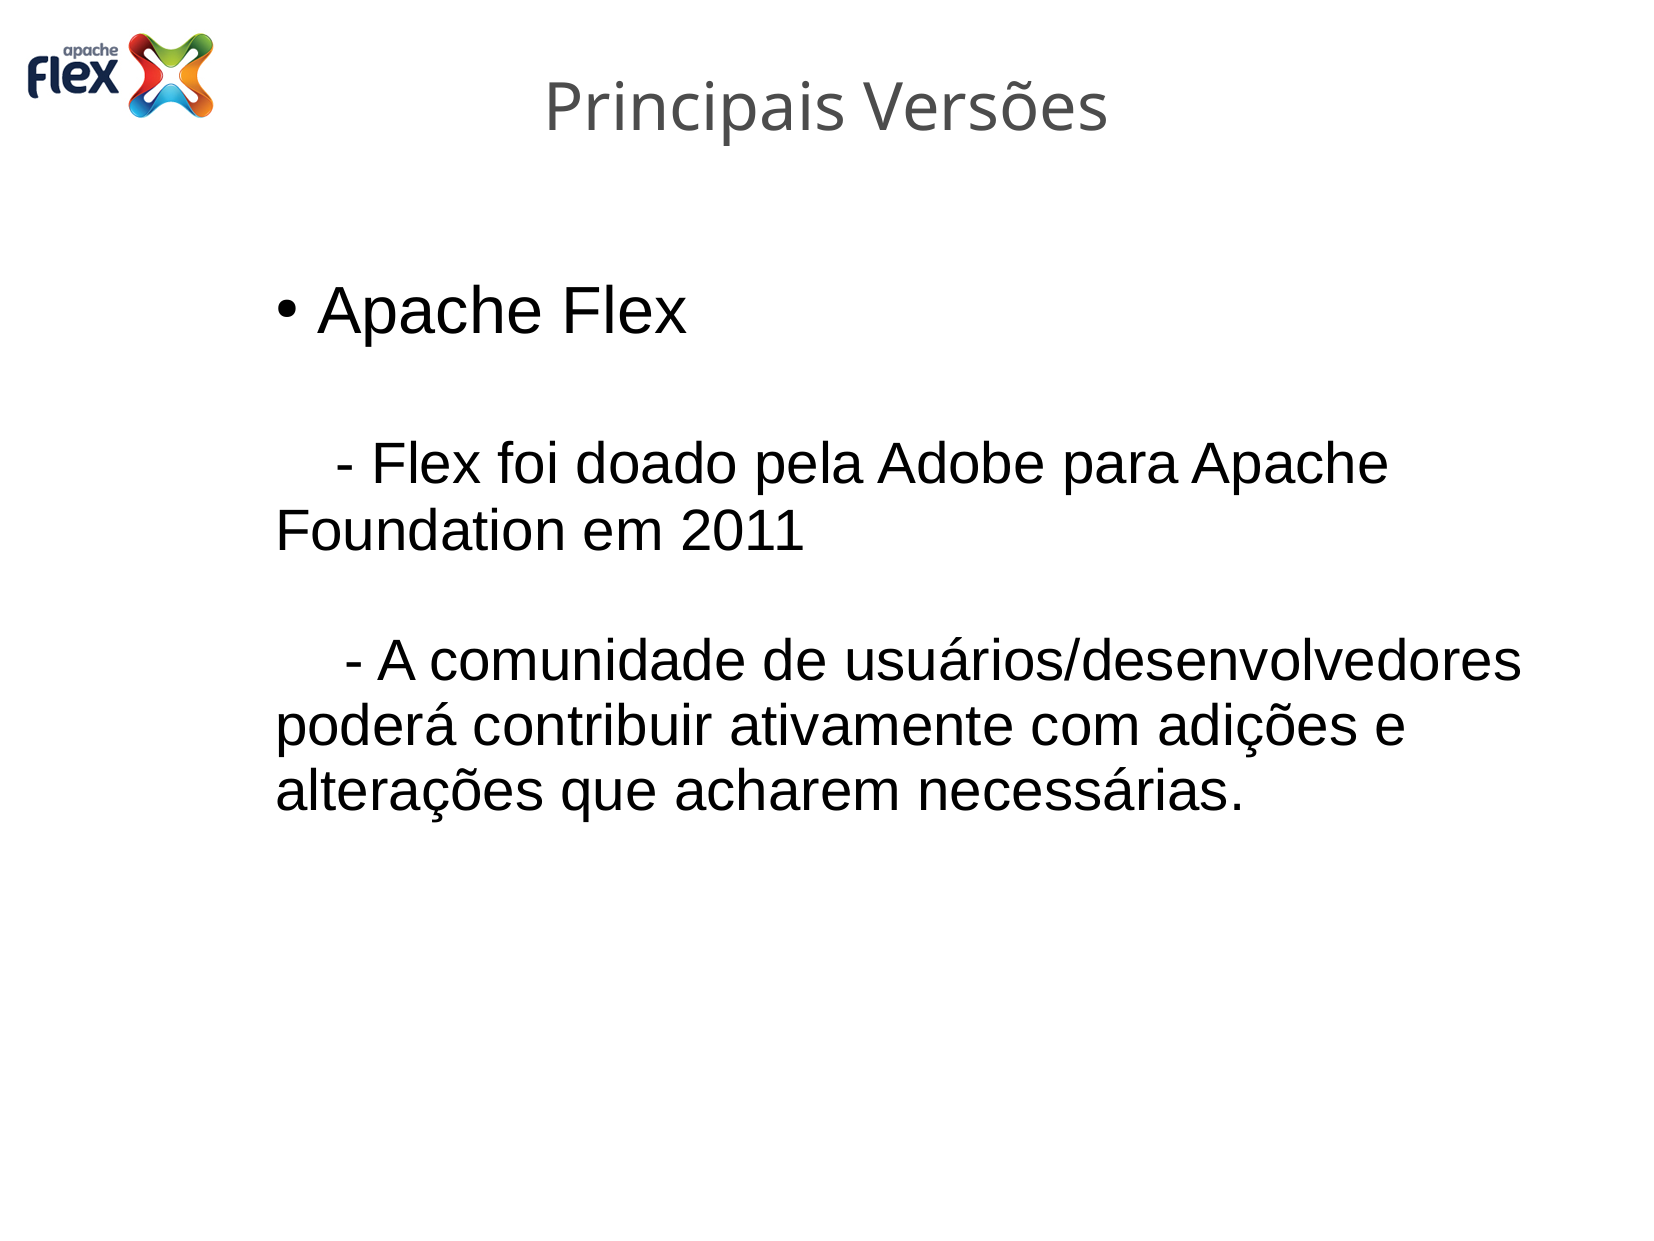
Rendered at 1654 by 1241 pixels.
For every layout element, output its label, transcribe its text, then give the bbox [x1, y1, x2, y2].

text_box Apache Flex - Flex foi doado pela Adobe para Apache Foundation em 2011 - A comunidade de usuários/desenvolvedores poderá contribuir ativamente com adições e alterações que acharem necessárias. [260, 265, 1625, 1004]
title Principais Versões [304, 0, 1350, 226]
picture [25, 25, 215, 125]
